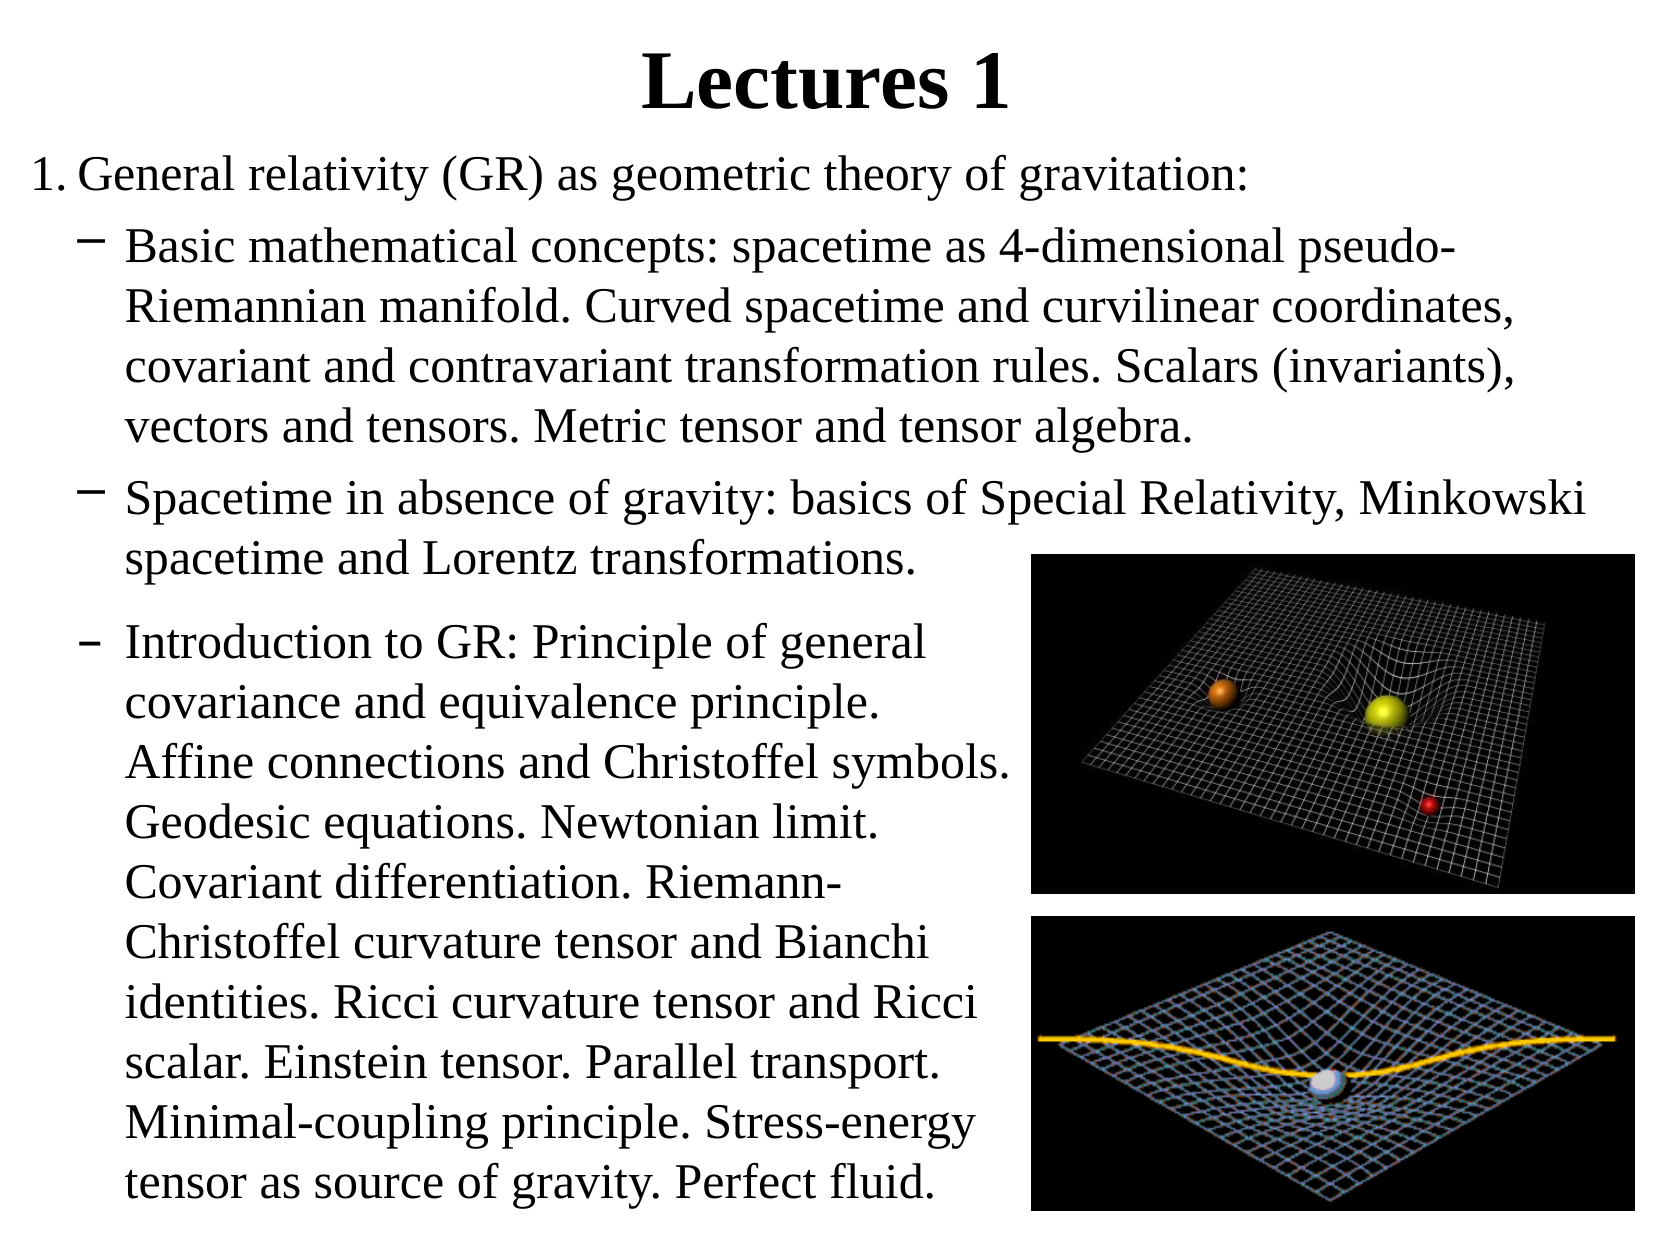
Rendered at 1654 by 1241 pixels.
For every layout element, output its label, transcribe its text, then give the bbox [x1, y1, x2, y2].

picture [1036, 916, 1635, 1211]
list Introduction to GR: Principle of general covariance and equivalence principle. Affine connections and Christoffel symbols. Geodesic equations. Newtonian limit. Covariant differentiation. Riemann-Christoffel curvature tensor and Bianchi identities. Ricci curvature tensor and Ricci scalar. Einstein tensor. Parallel transport. Minimal-coupling principle. Stress-energy tensor as source of gravity. Perfect fluid. [62, 600, 1036, 1212]
title Lectures 1 [82, 17, 1571, 132]
list General relativity (GR) as geometric theory of gravitation: Basic mathematical concepts: spacetime as 4-dimensional pseudo-Riemannian manifold. Curved spacetime and curvilinear coordinates, covariant and contravariant transformation rules. Scalars (invariants), vectors and tensors. Metric tensor and tensor algebra. Spacetime in absence of gravity: basics of Special Relativity, Minkowski spacetime and Lorentz transformations. [15, 132, 1636, 582]
picture [1031, 554, 1635, 894]
